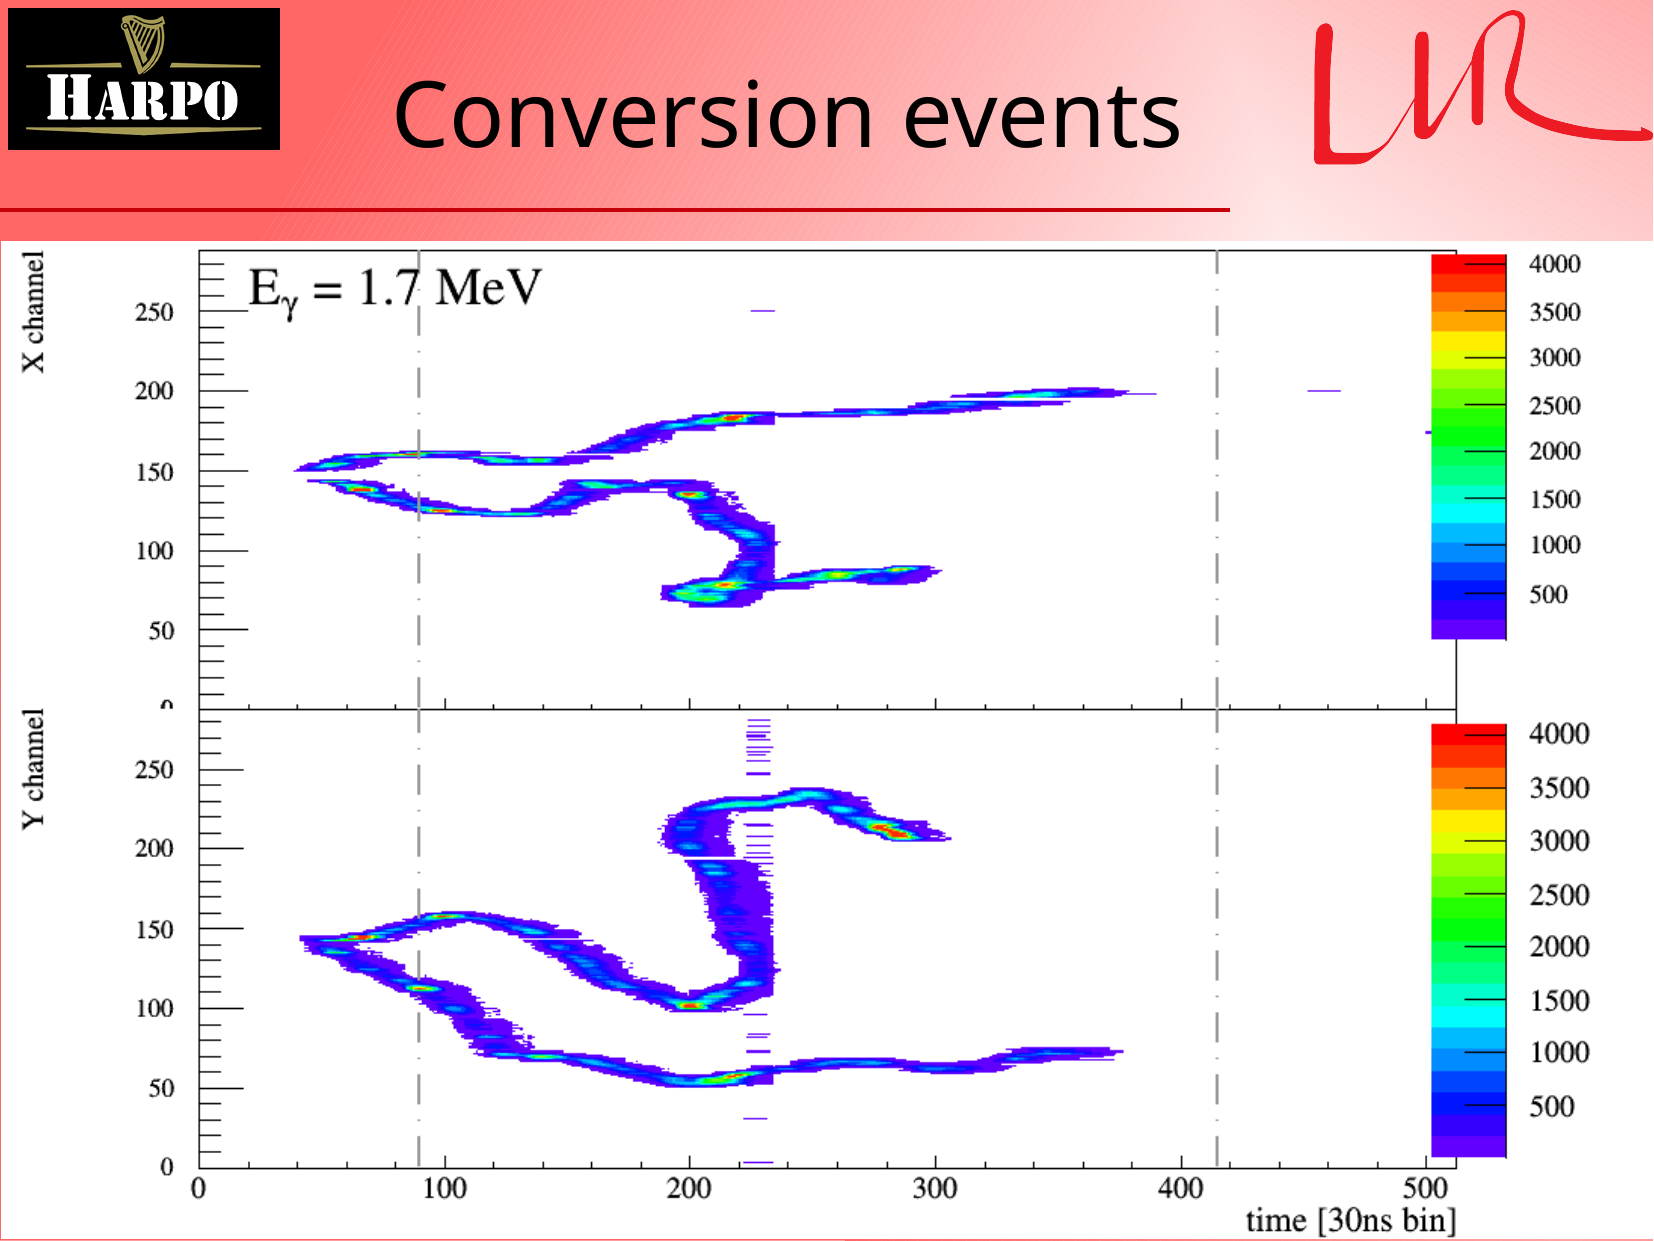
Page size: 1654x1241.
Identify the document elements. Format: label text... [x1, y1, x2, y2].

picture [1, 241, 1653, 1239]
picture [8, 8, 280, 150]
title Conversion events [285, 15, 1291, 211]
picture [1314, 10, 1653, 165]
